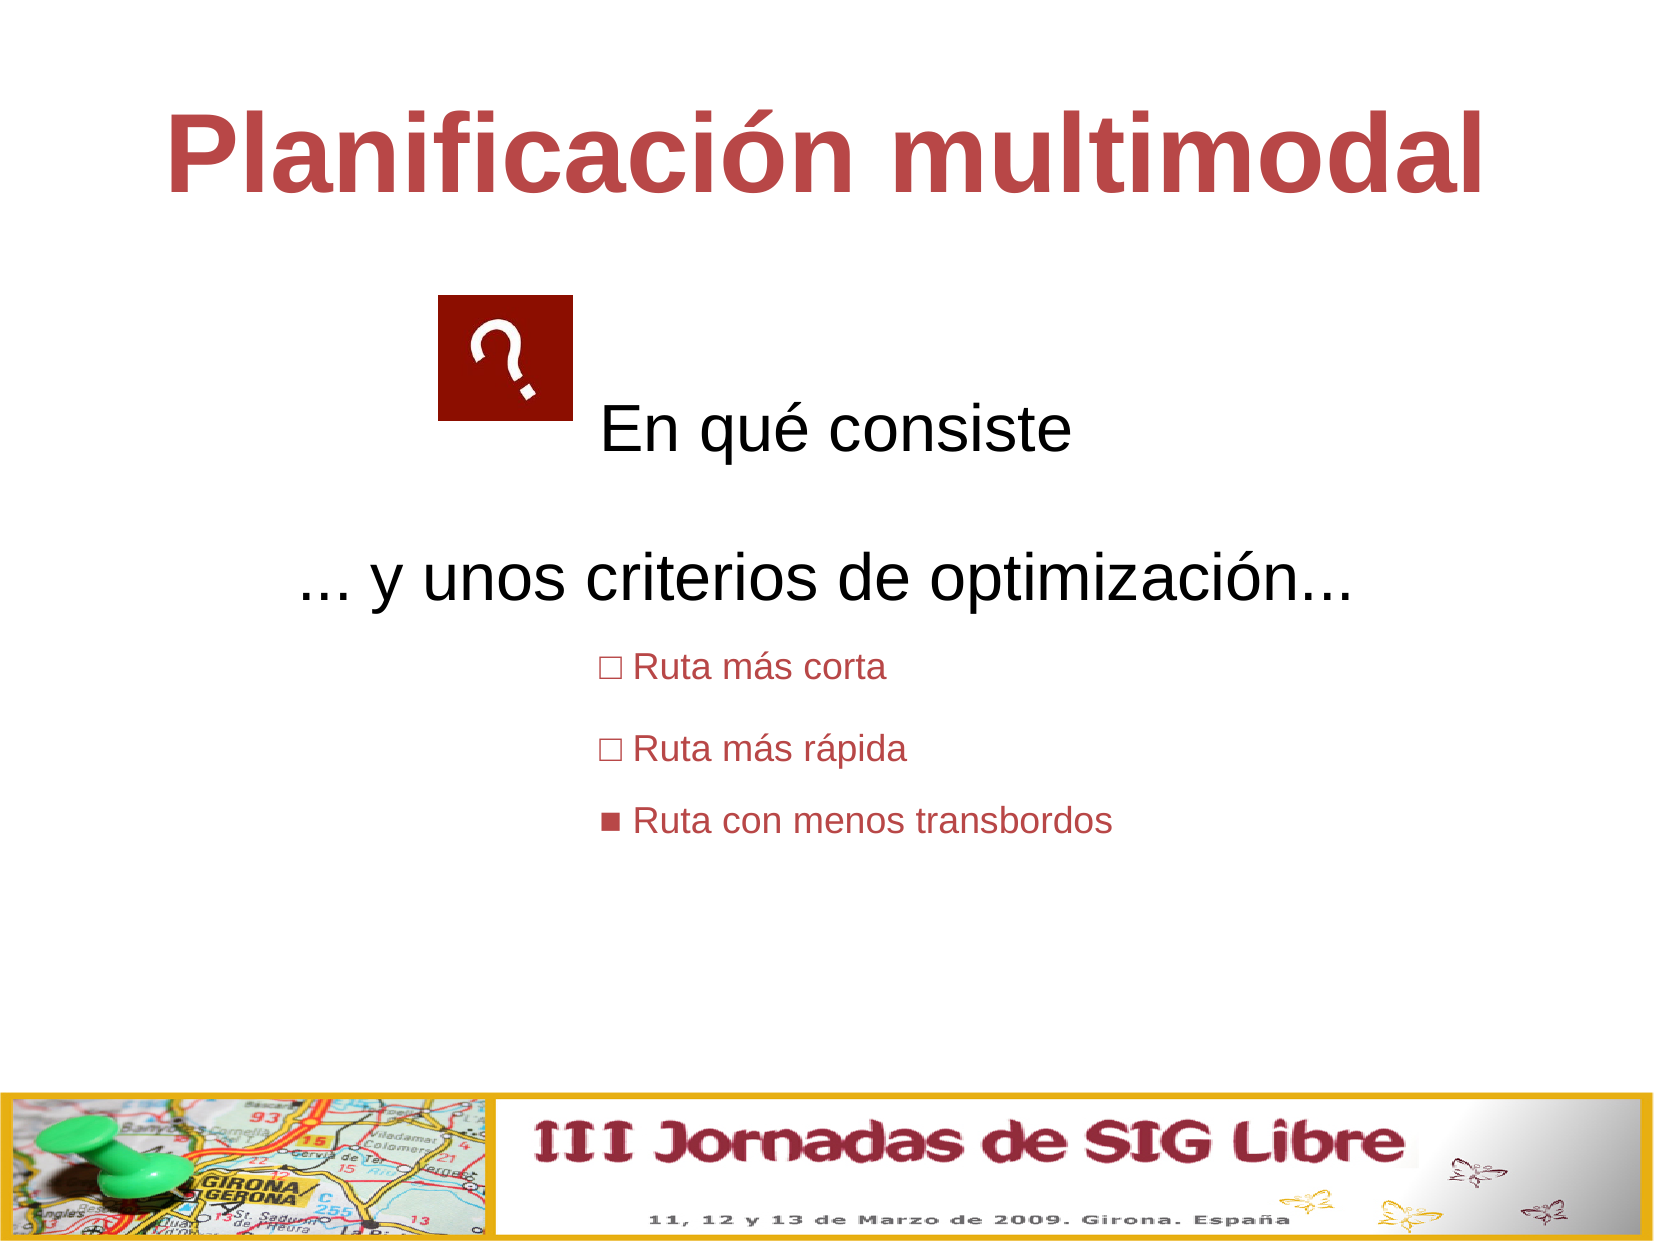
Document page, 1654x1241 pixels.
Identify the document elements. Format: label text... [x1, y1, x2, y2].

picture [438, 295, 573, 421]
subtitle En qué consiste ... y unos criterios de optimización... [82, 242, 1571, 1062]
text_box ■ Ruta con menos transbordos [584, 791, 1182, 849]
picture [0, 1092, 1654, 1241]
title Planificación multimodal [82, 49, 1571, 242]
text_box □ Ruta más rápida [584, 719, 1010, 777]
text_box □ Ruta más corta [584, 637, 1010, 696]
